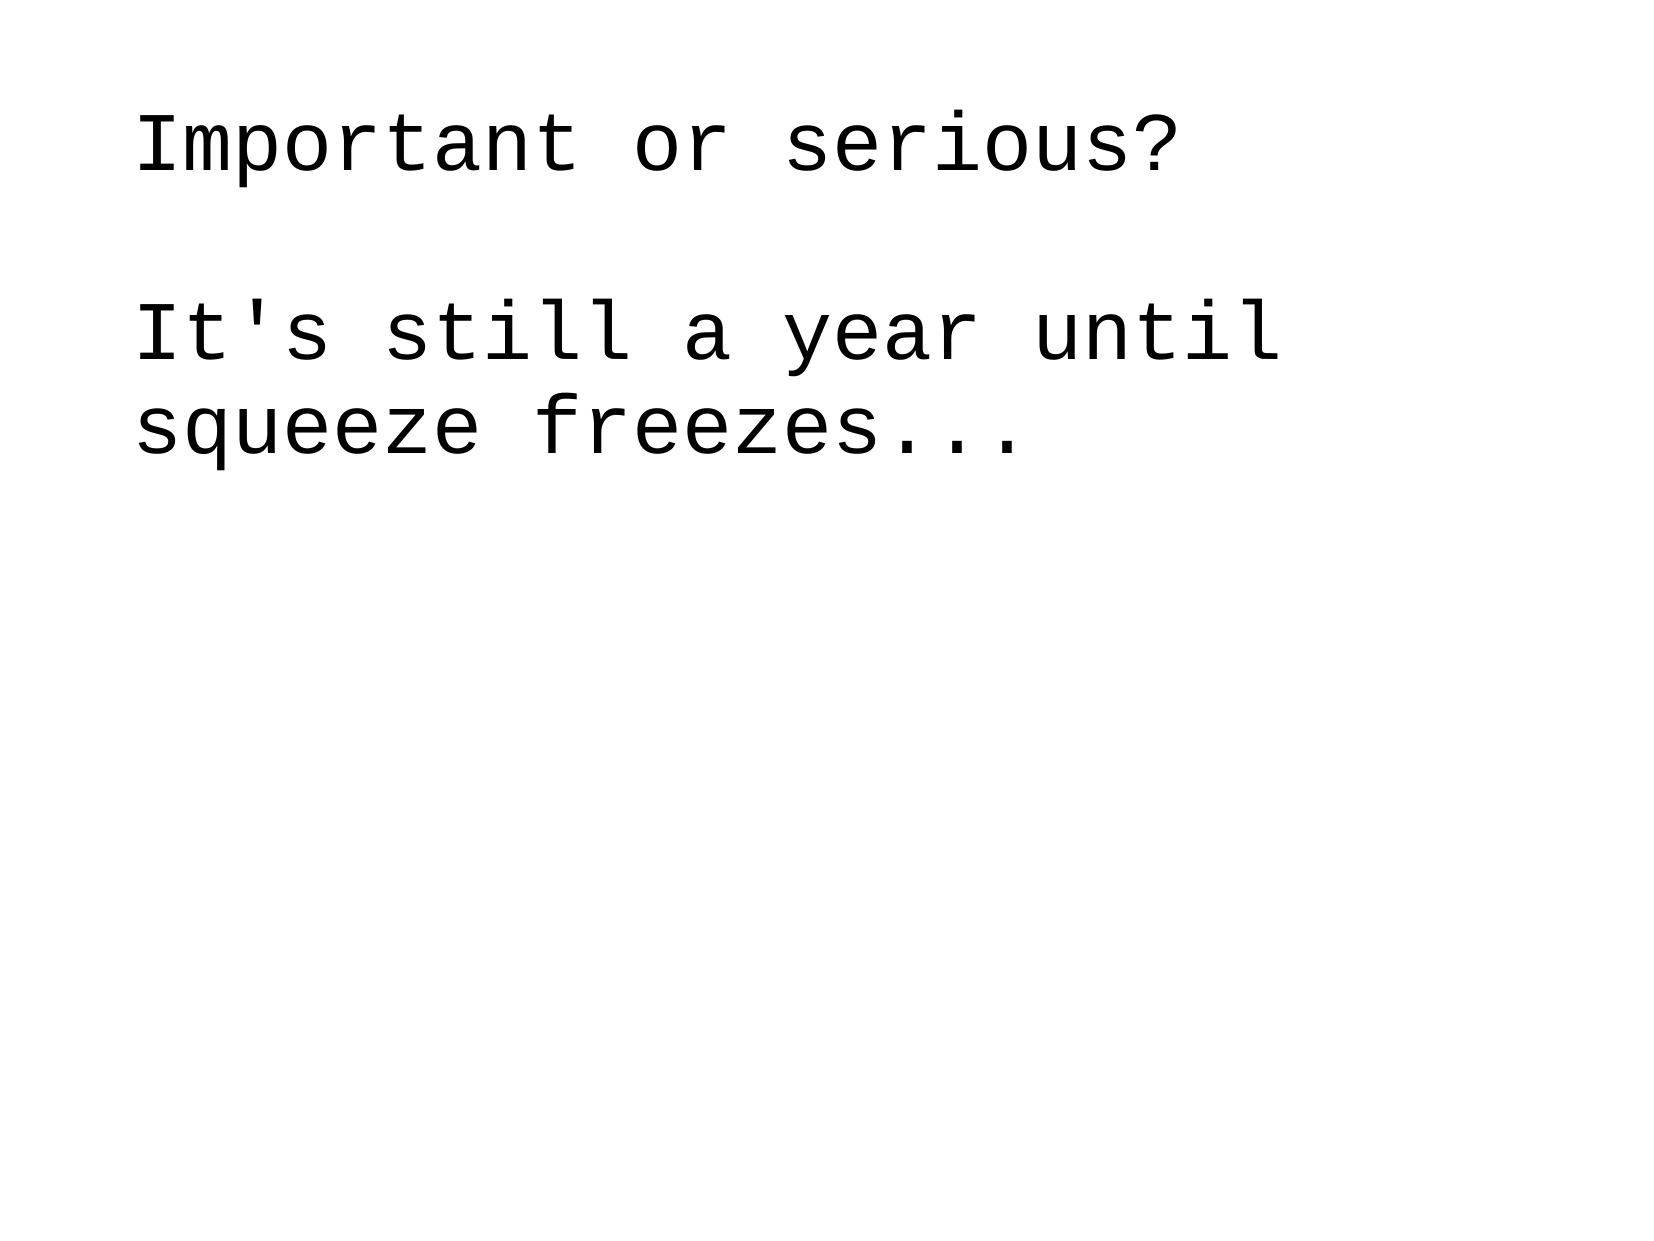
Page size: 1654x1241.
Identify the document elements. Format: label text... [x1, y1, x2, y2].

text_box Important or serious? It's still a year until squeeze freezes... [118, 0, 1298, 487]
